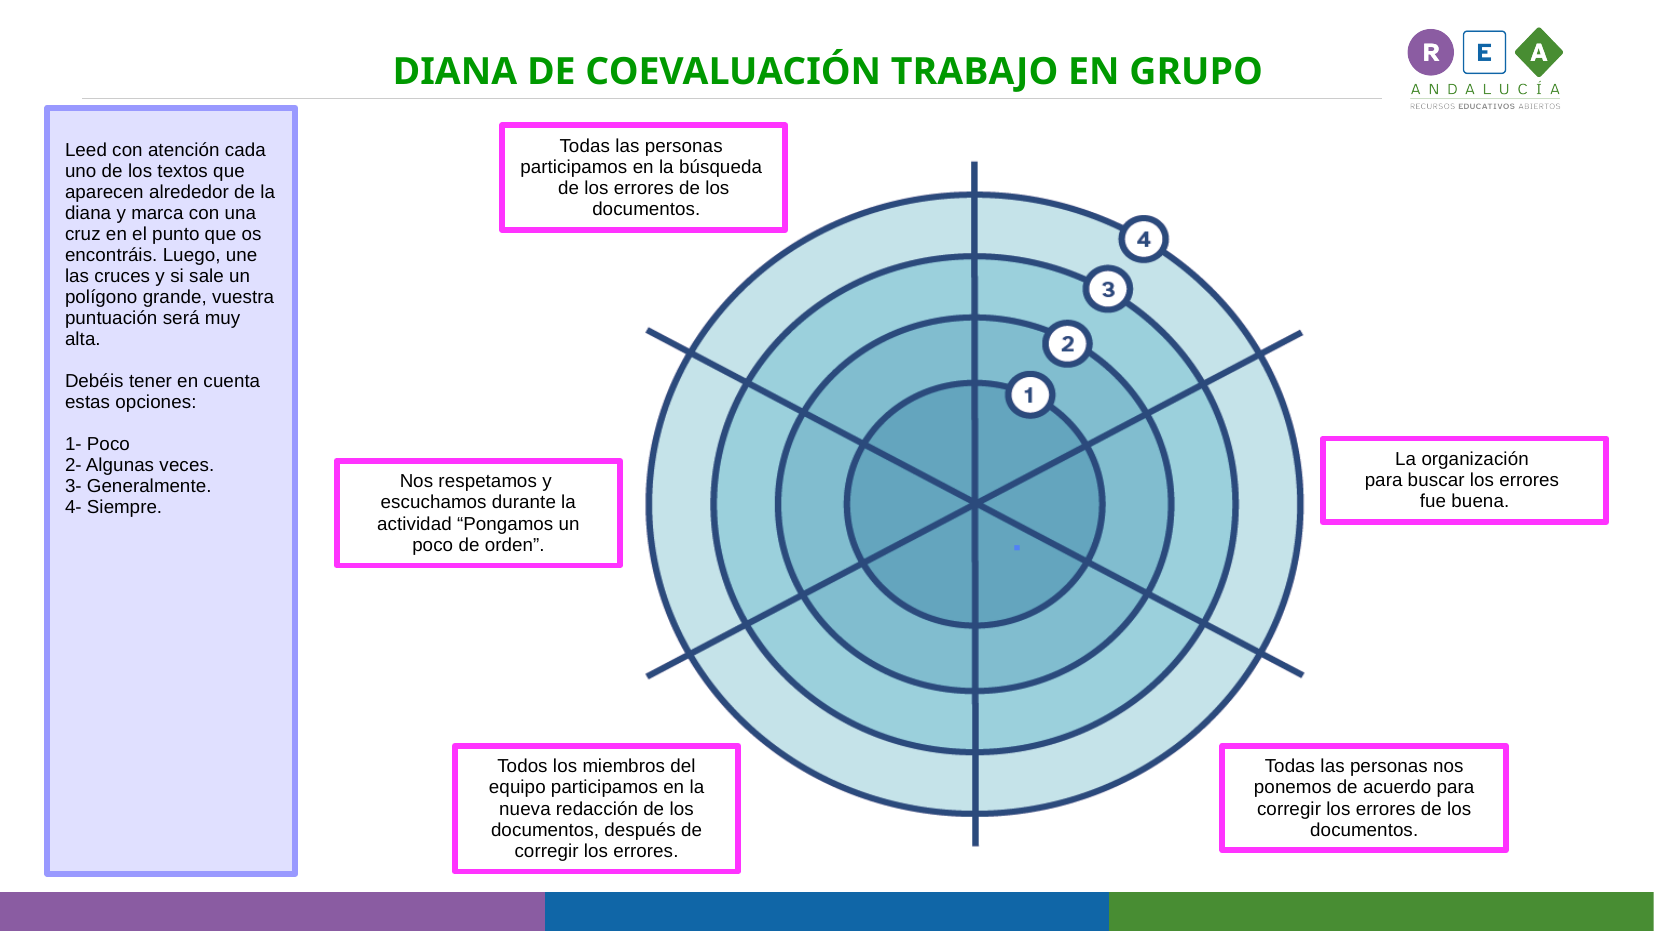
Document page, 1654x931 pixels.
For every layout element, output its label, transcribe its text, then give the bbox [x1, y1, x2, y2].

list Nos respetamos y escuchamos durante la actividad “Pongamos un poco de orden”. [336, 460, 621, 566]
list Todas las personas participamos en la búsqueda de los errores de los documentos. [501, 125, 786, 231]
list Todos los miembros del equipo participamos en la nueva redacción de los documentos, después de corregir los errores. [454, 745, 739, 872]
text_box DIANA DE COEVALUACIÓN TRABAJO EN GRUPO [377, 37, 1287, 95]
picture [1400, 0, 1571, 154]
list Leed con atención cada uno de los textos que aparecen alrededor de la diana y marca con una cruz en el punto que os encontráis. Luego, une las cruces y si sale un polígono grande, vuestra puntuación será muy alta. Debéis tener en cuenta estas opciones: 1- Poco 2- Algunas veces. 3- Generalmente. 4- Siempre. [47, 107, 296, 875]
list Todas las personas nos ponemos de acuerdo para corregir los errores de los documentos. [1222, 745, 1506, 851]
list La organización para buscar los errores fue buena. [1322, 438, 1607, 523]
picture [584, 129, 1353, 866]
